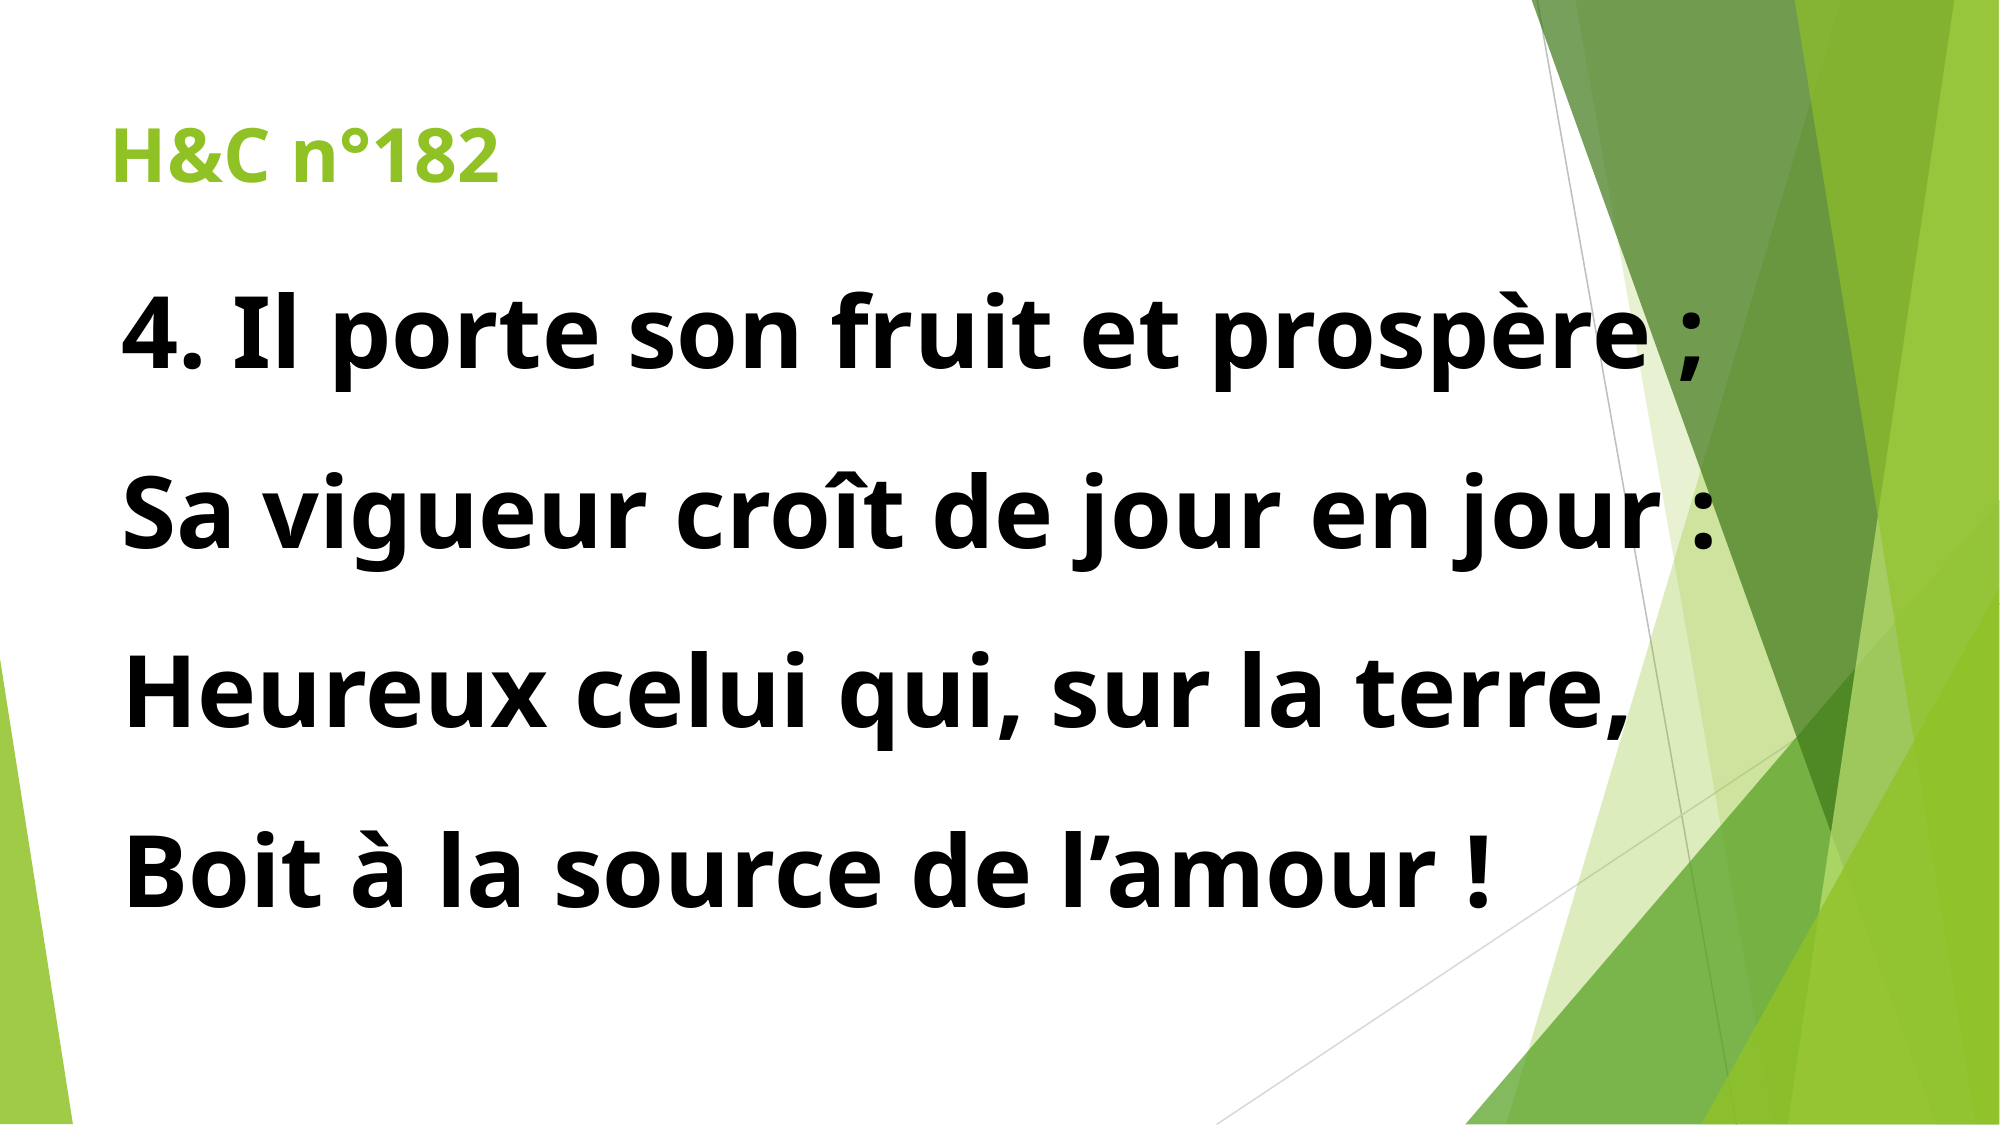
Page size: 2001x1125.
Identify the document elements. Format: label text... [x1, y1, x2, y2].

text_box 4. Il porte son fruit et prospère ; Sa vigueur croît de jour en jour : Heureux celui qui, sur la terre, Boit à la source de l’amour ! [106, 200, 1961, 1052]
text_box H&C n°182 [94, 99, 1522, 213]
